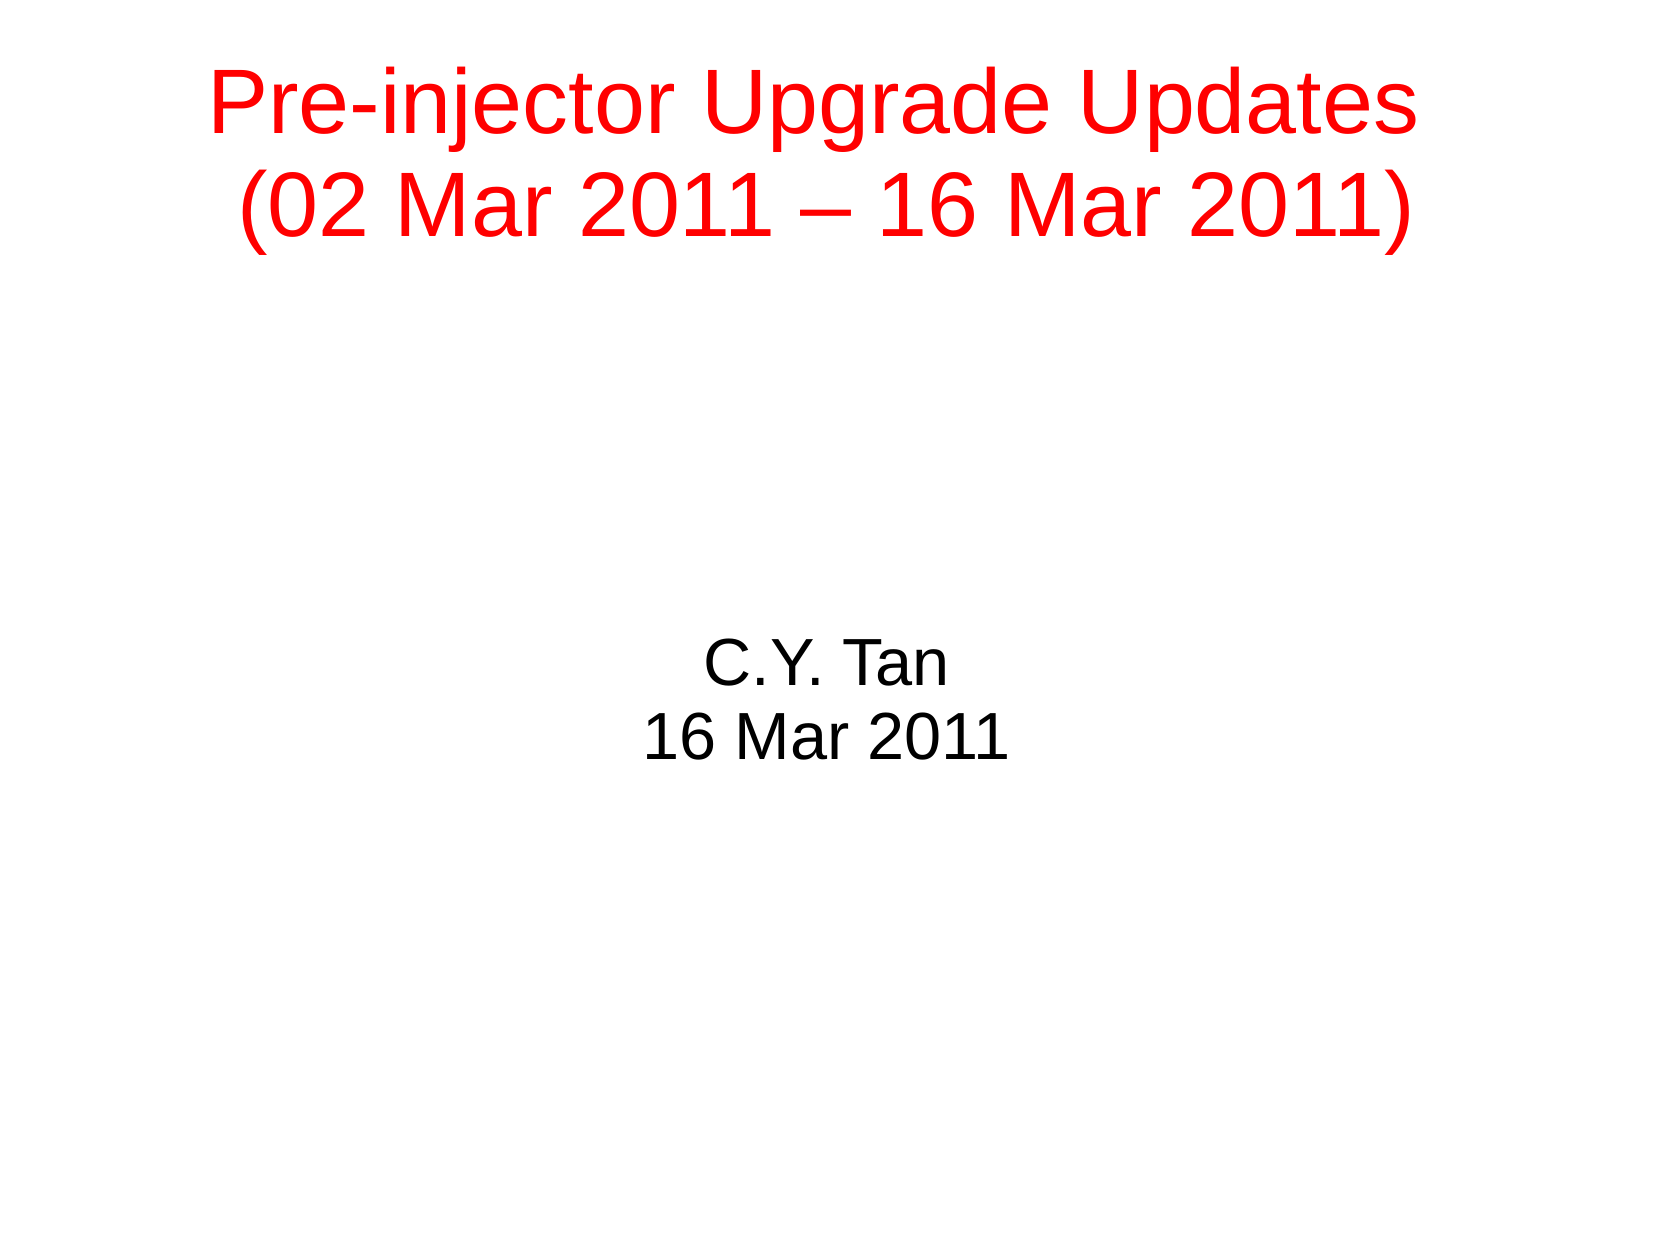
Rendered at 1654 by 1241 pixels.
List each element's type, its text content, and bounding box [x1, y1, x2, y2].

subtitle C.Y. Tan 16 Mar 2011 [82, 297, 1571, 1102]
title Pre-injector Upgrade Updates (02 Mar 2011 – 16 Mar 2011) [82, 50, 1571, 256]
